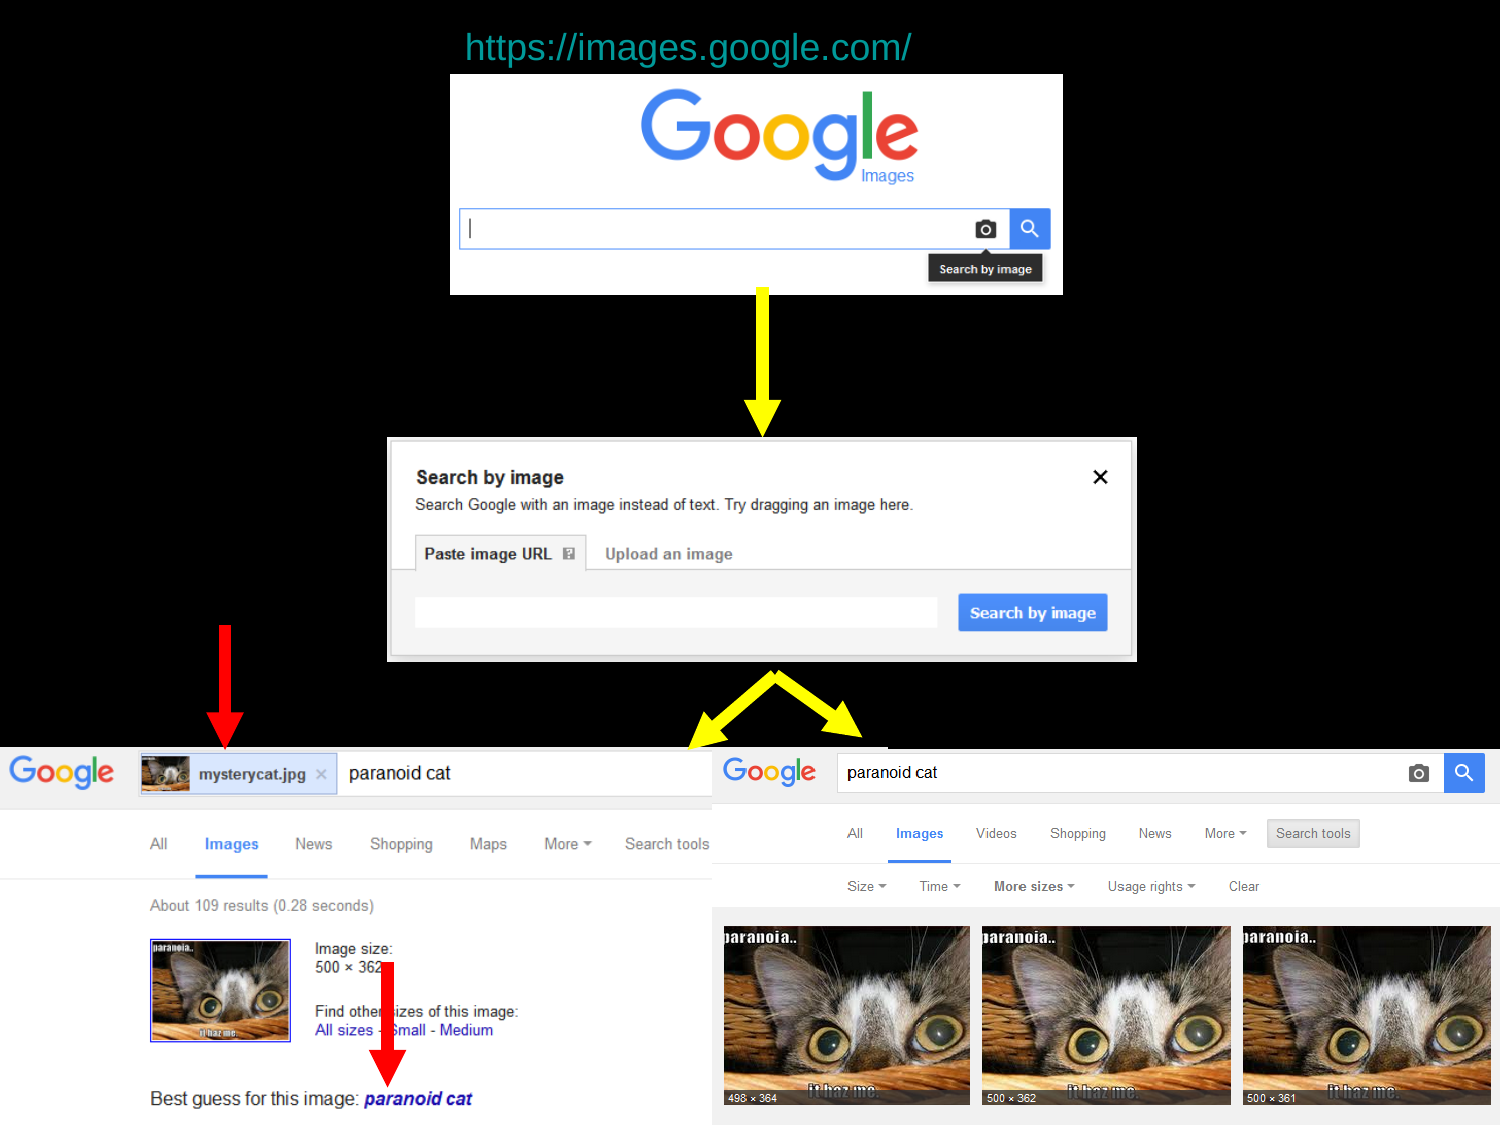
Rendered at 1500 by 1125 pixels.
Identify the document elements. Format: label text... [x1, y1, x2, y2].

picture [450, 76, 1063, 295]
picture [0, 747, 1500, 1125]
picture [387, 437, 1137, 662]
text_box https://images.google.com/ [449, 14, 1388, 76]
